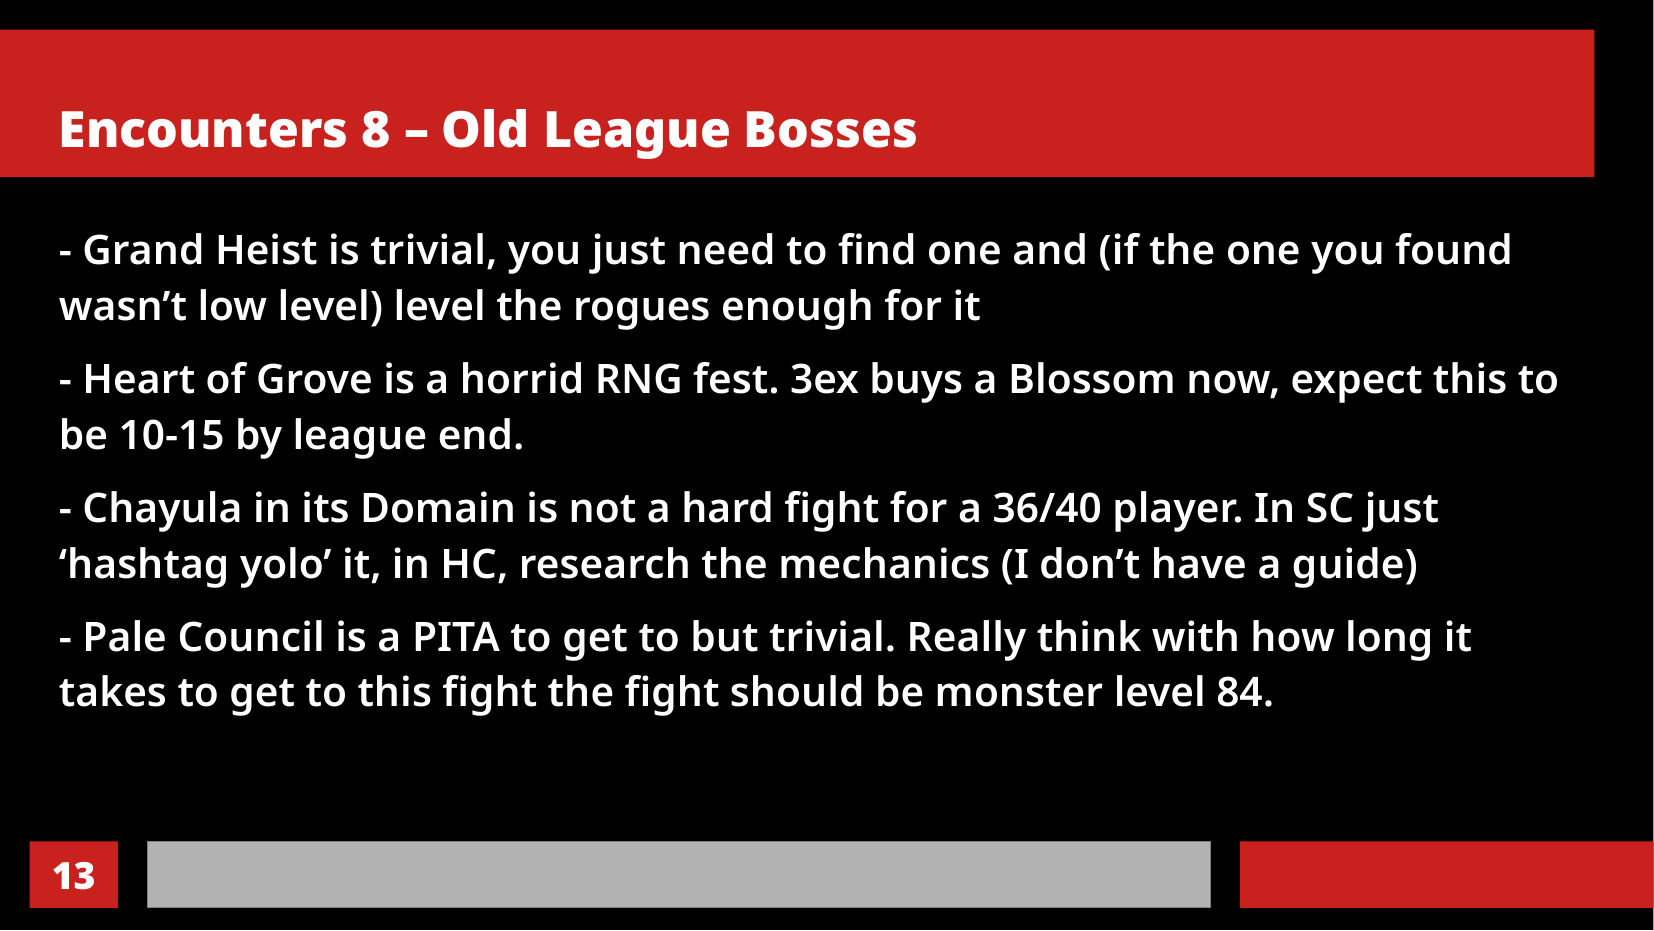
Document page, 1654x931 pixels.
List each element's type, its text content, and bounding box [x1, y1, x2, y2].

list - Grand Heist is trivial, you just need to find one and (if the one you found wasn’t low level) level the rogues enough for it - Heart of Grove is a horrid RNG fest. 3ex buys a Blossom now, expect this to be 10-15 by league end. - Chayula in its Domain is not a hard fight for a 36/40 player. In SC just ‘hashtag yolo’ it, in HC, research the mechanics (I don’t have a guide) - Pale Council is a PITA to get to but trivial. Really think with how long it takes to get to this fight the fight should be monster level 84. [59, 221, 1565, 798]
title Encounters 8 – Old League Bosses [59, 44, 1595, 163]
